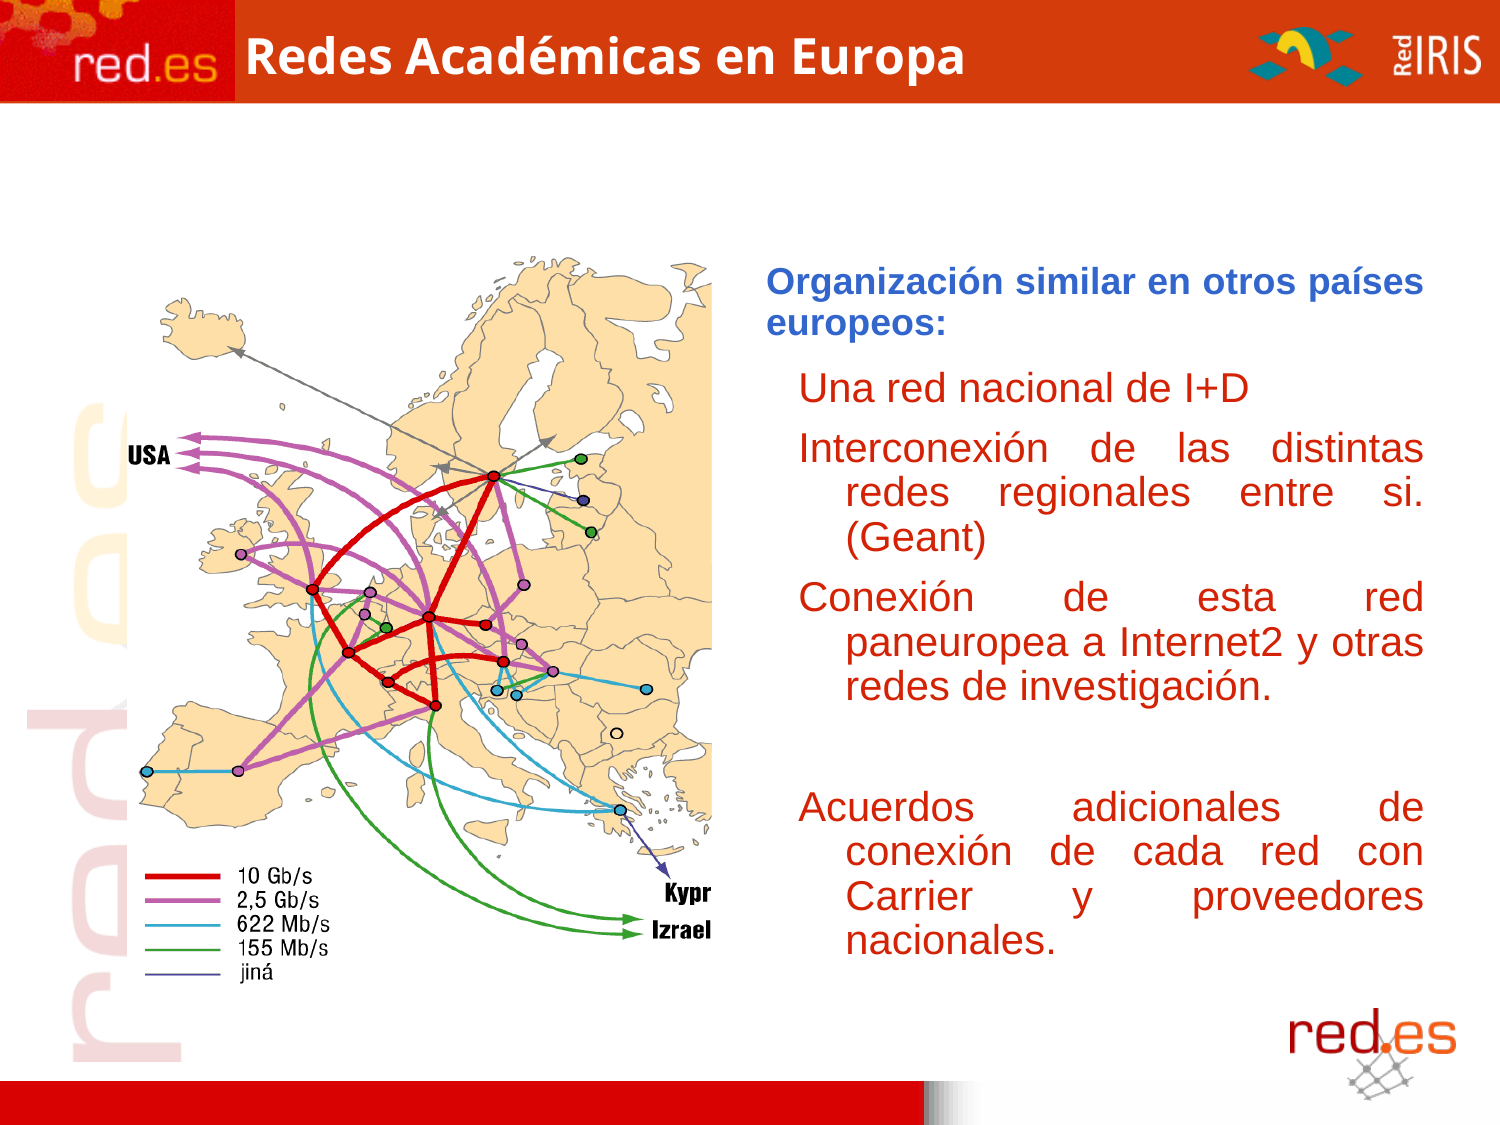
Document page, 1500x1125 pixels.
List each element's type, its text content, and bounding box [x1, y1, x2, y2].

picture [0, 0, 235, 101]
picture [27, 256, 712, 1062]
picture [1412, 27, 1481, 87]
picture [0, 1008, 1500, 1125]
list Organización similar en otros países europeos: Una red nacional de I+D Interconexión de las distintas redes regionales entre si. (Geant) Conexión de esta red paneuropea a Internet2 y otras redes de investigación. Acuerdos adicionales de conexión de cada red con Carrier y proveedores nacionales. [766, 262, 1425, 1005]
title Redes Académicas en Europa [244, 16, 1412, 96]
